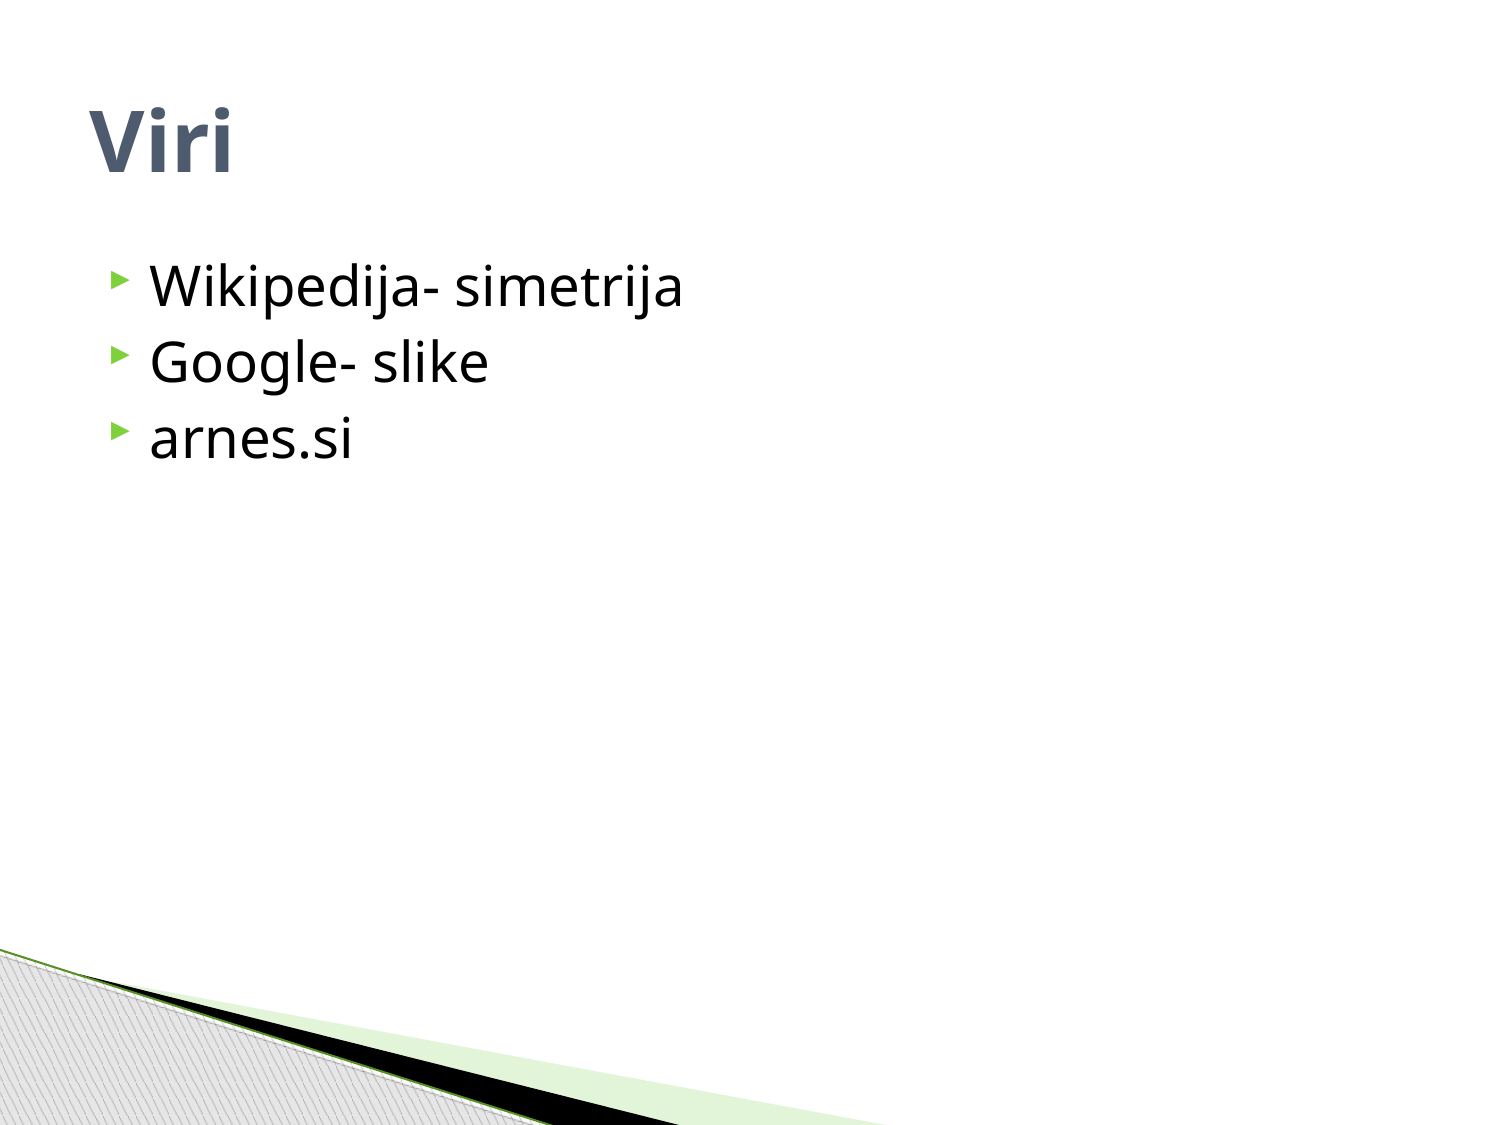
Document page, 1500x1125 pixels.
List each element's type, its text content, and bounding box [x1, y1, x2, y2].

list Wikipedija- simetrija Google- slike arnes.si [75, 242, 1425, 986]
title Viri [75, 45, 1425, 233]
